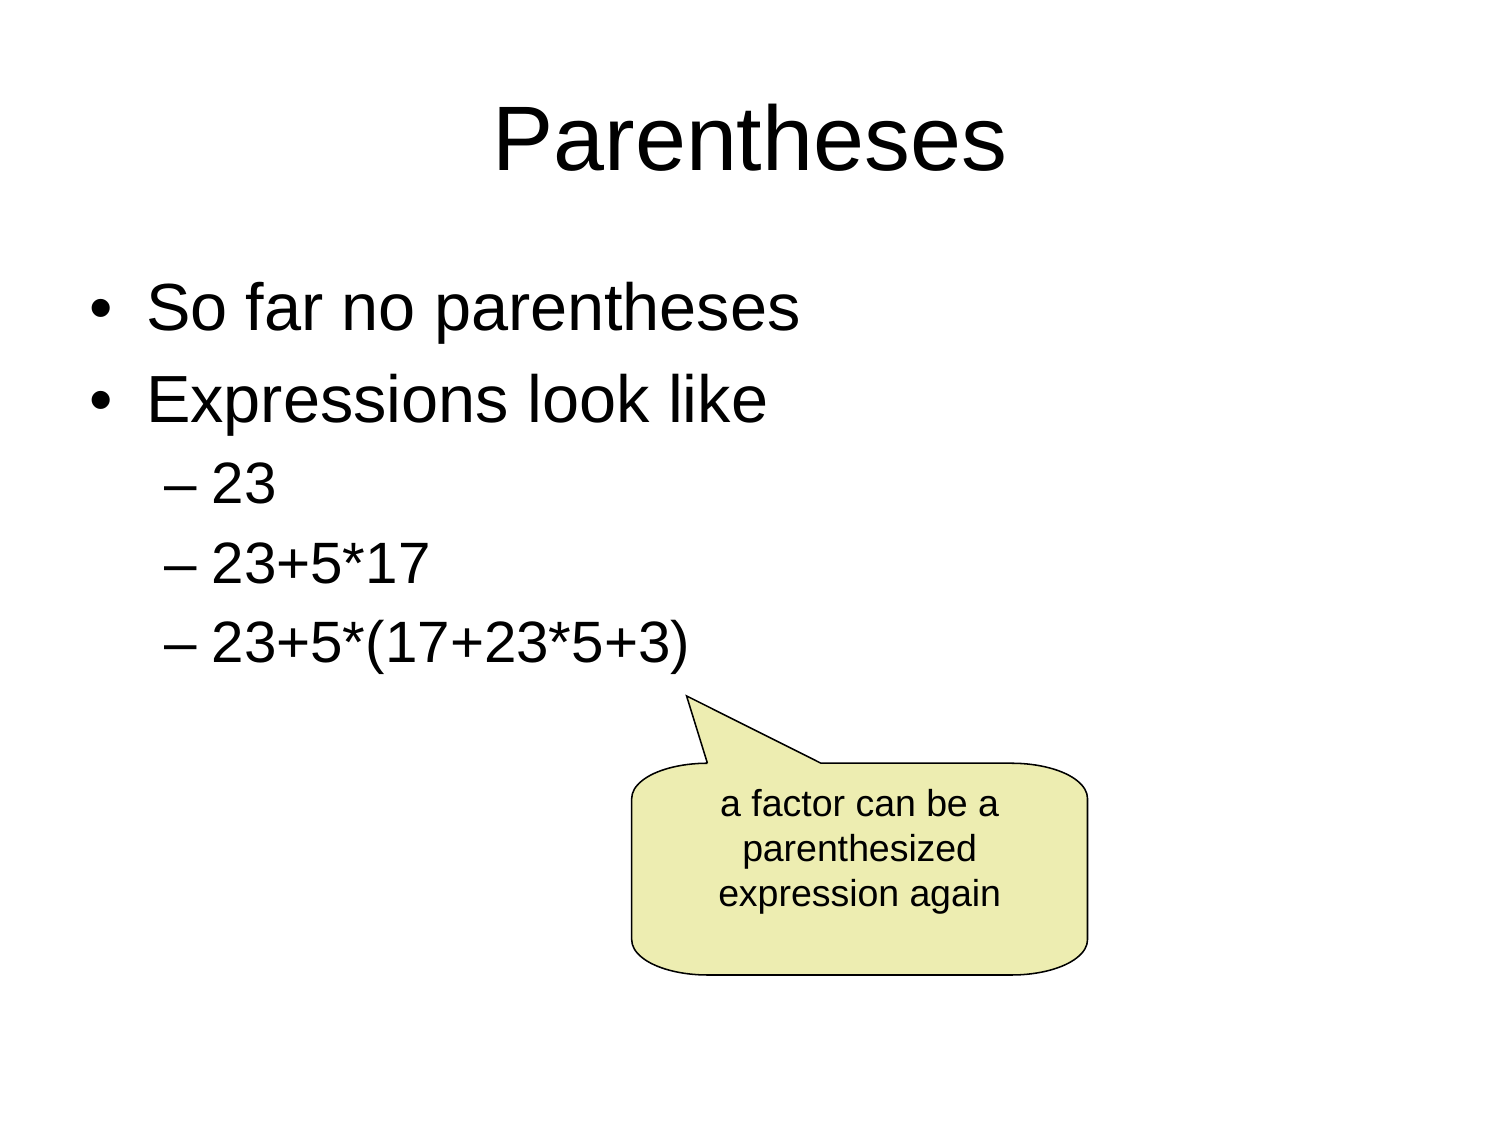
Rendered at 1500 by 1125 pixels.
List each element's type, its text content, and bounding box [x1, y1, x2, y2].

title Parentheses [75, 45, 1426, 233]
list So far no parentheses Expressions look like 23 23+5*17 23+5*(17+23*5+3) [75, 262, 1426, 1005]
text_box a factor can be a parenthesized expression again [631, 695, 1088, 976]
